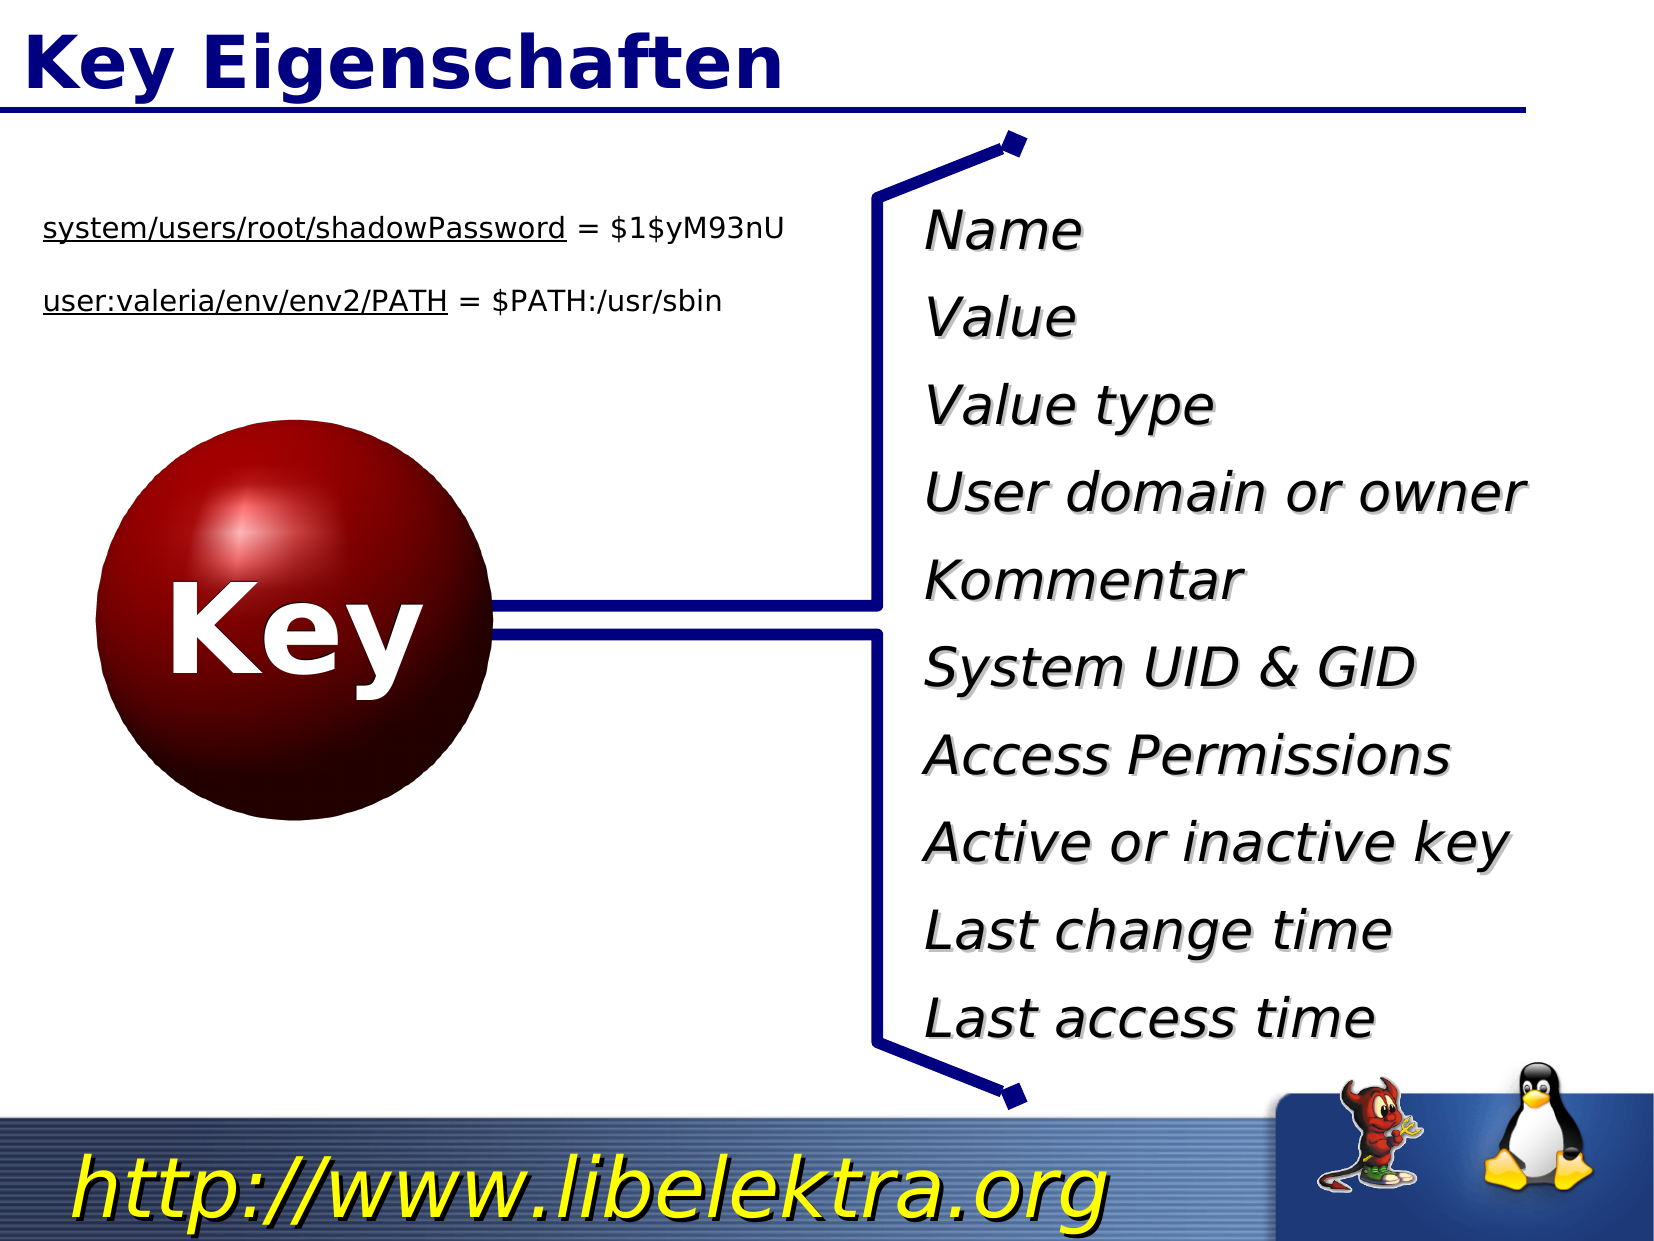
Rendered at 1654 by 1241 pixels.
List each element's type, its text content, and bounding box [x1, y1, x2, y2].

list Name Value Value type User domain or owner Kommentar System UID & GID Access Permissions Active or inactive key Last change time Last access time [909, 187, 1654, 1053]
text_box system/users/root/shadowPassword = $1$yM93nU user:valeria/env/env2/PATH = $PATH:/usr/sbin [42, 208, 809, 317]
picture [0, 1061, 1654, 1241]
text_box Key Eigenschaften [22, 14, 1611, 111]
text_box Key [162, 547, 426, 693]
